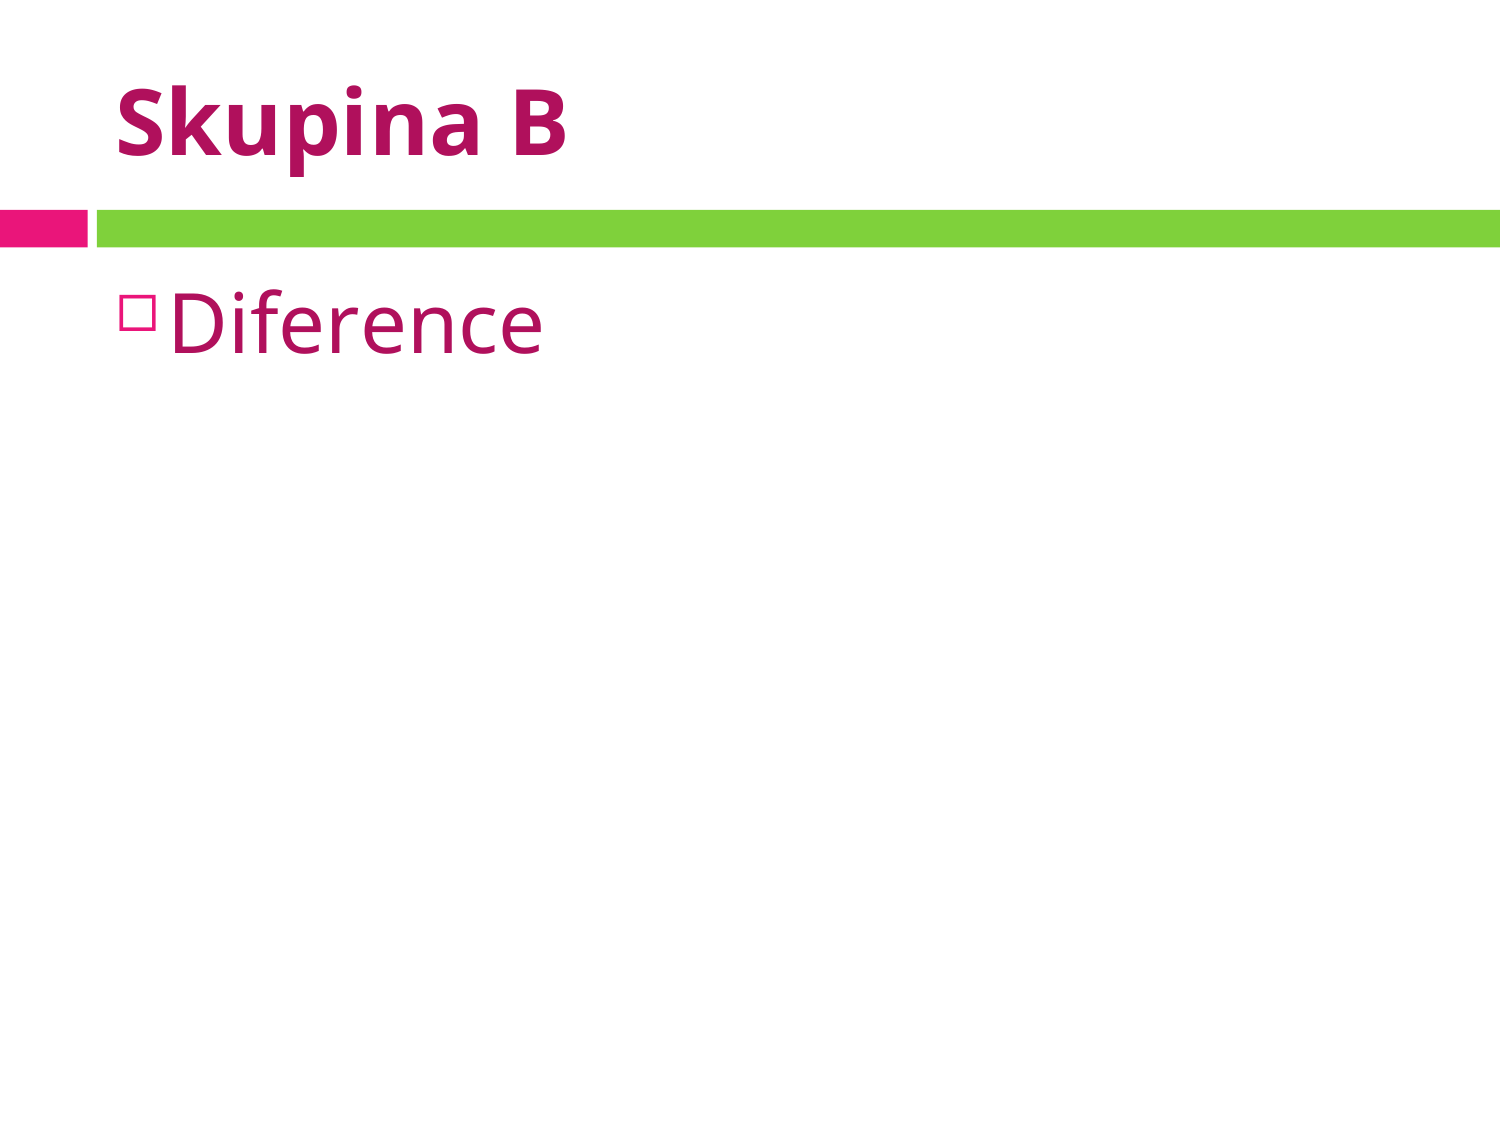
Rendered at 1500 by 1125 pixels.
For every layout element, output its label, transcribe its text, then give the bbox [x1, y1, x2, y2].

list Diference [100, 262, 1438, 1001]
title Skupina B [100, 37, 1438, 201]
